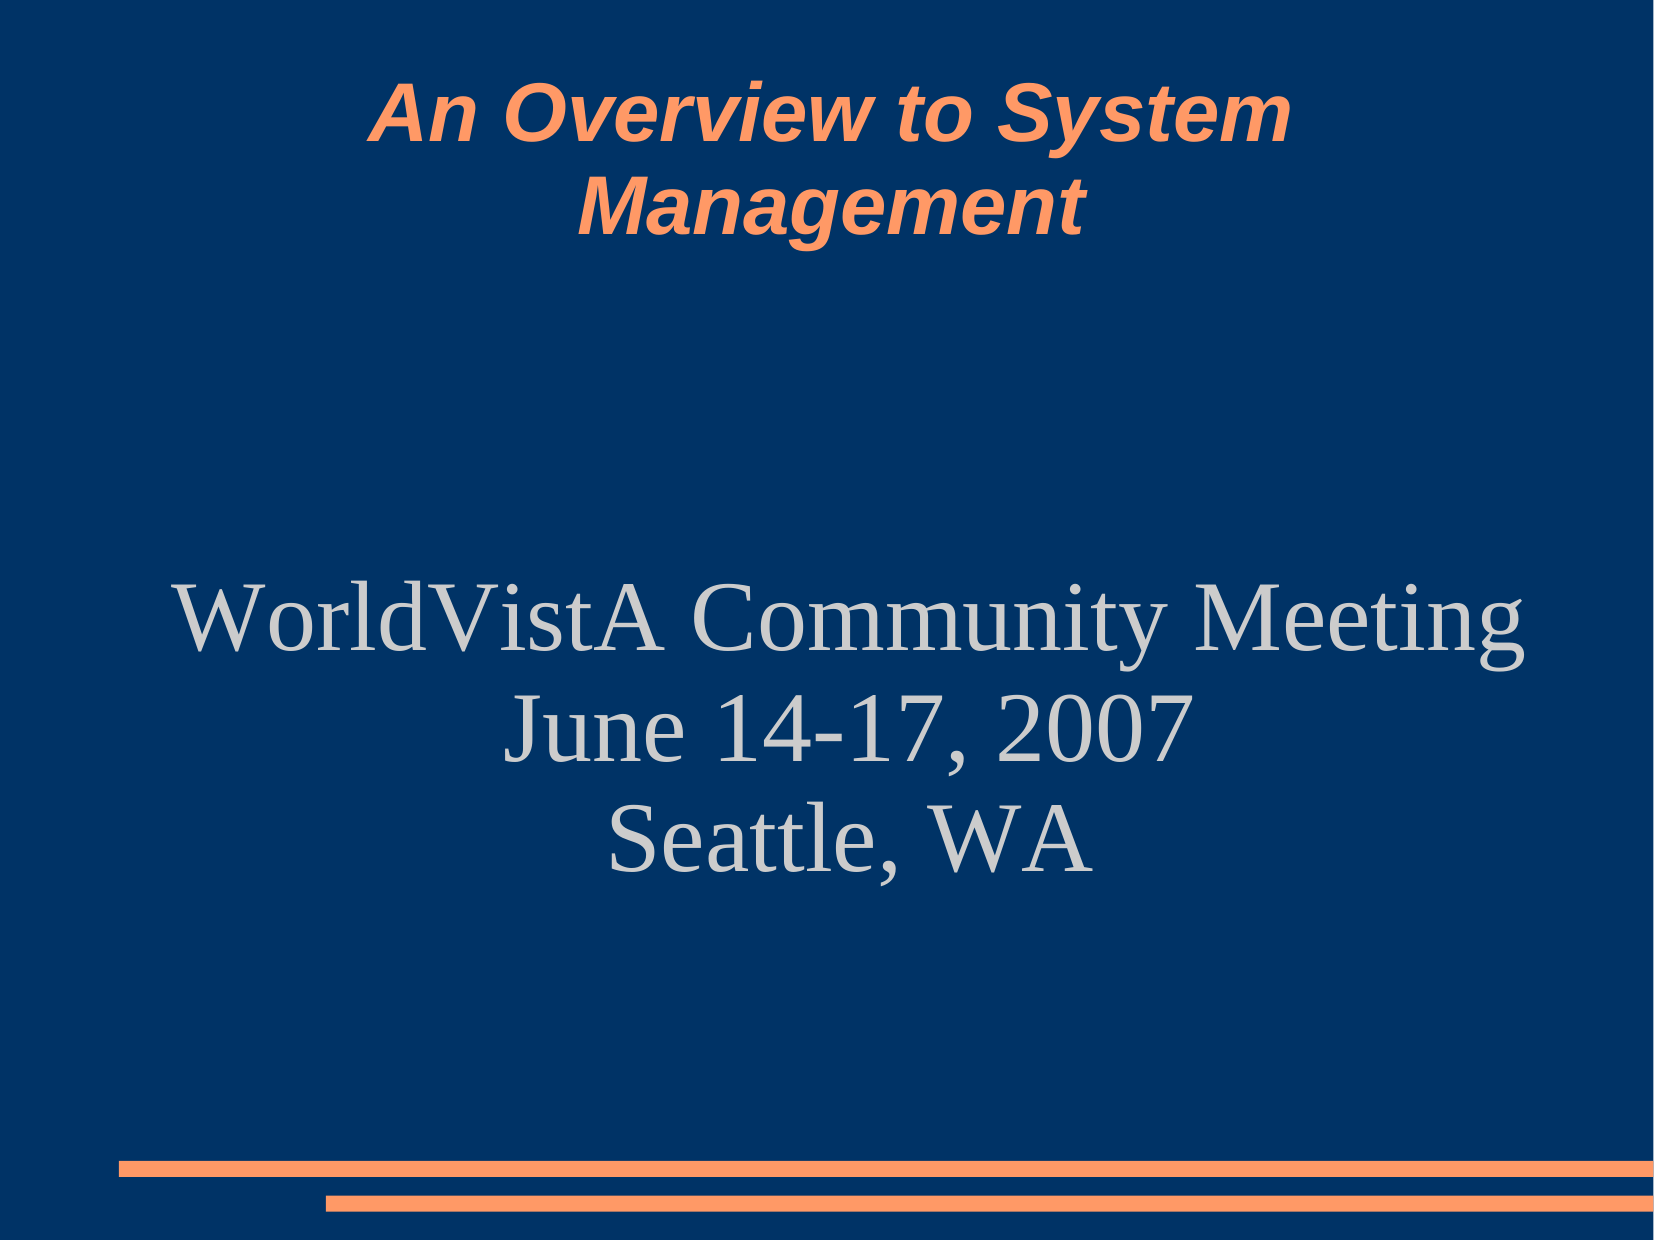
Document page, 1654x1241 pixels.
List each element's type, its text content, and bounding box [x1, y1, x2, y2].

subtitle WorldVistA Community Meeting June 14-17, 2007 Seattle, WA [112, 329, 1552, 1126]
title An Overview to System Management [125, 55, 1538, 263]
